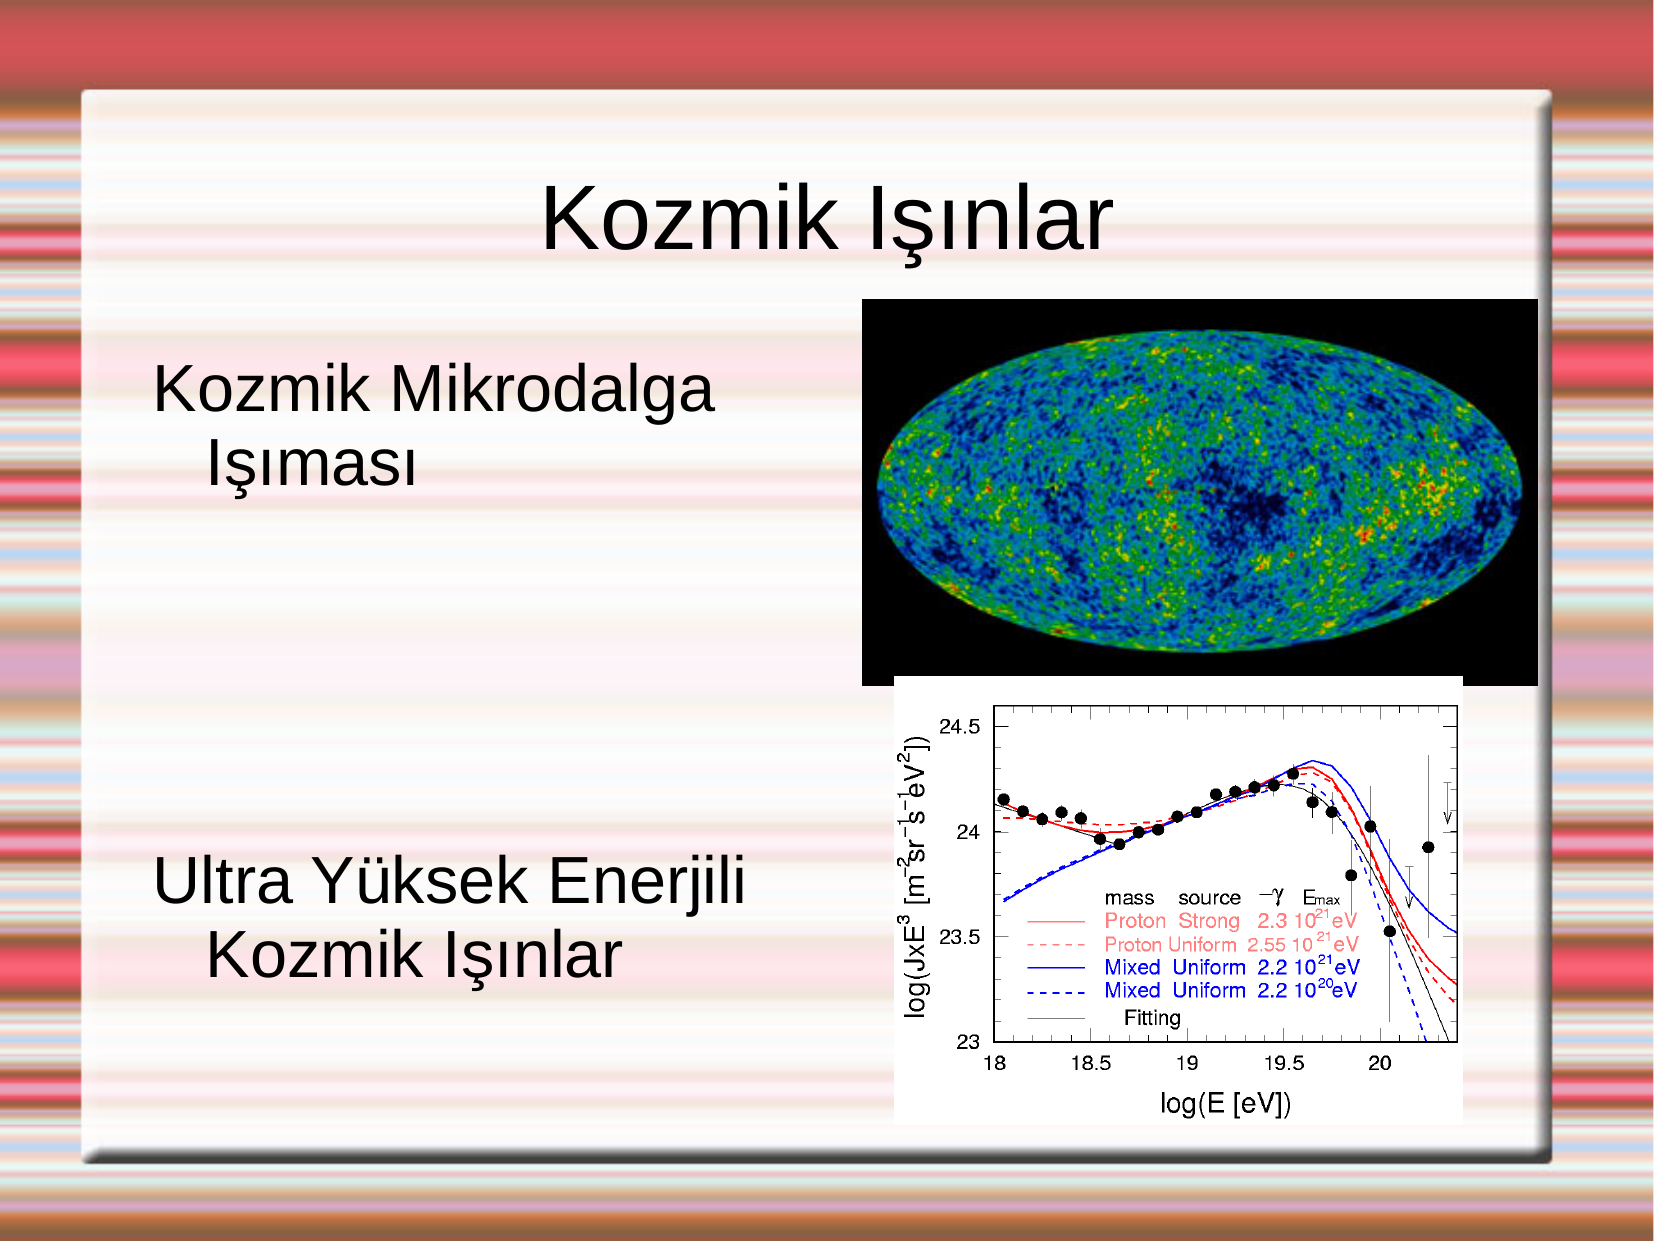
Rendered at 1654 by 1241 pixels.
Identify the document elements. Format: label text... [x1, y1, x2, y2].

list Kozmik Mikrodalga Işıması Ultra Yüksek Enerjili Kozmik Işınlar [134, 350, 809, 1133]
title Kozmik Işınlar [121, 114, 1534, 322]
picture [0, 0, 1654, 1241]
list [842, 350, 1517, 1133]
